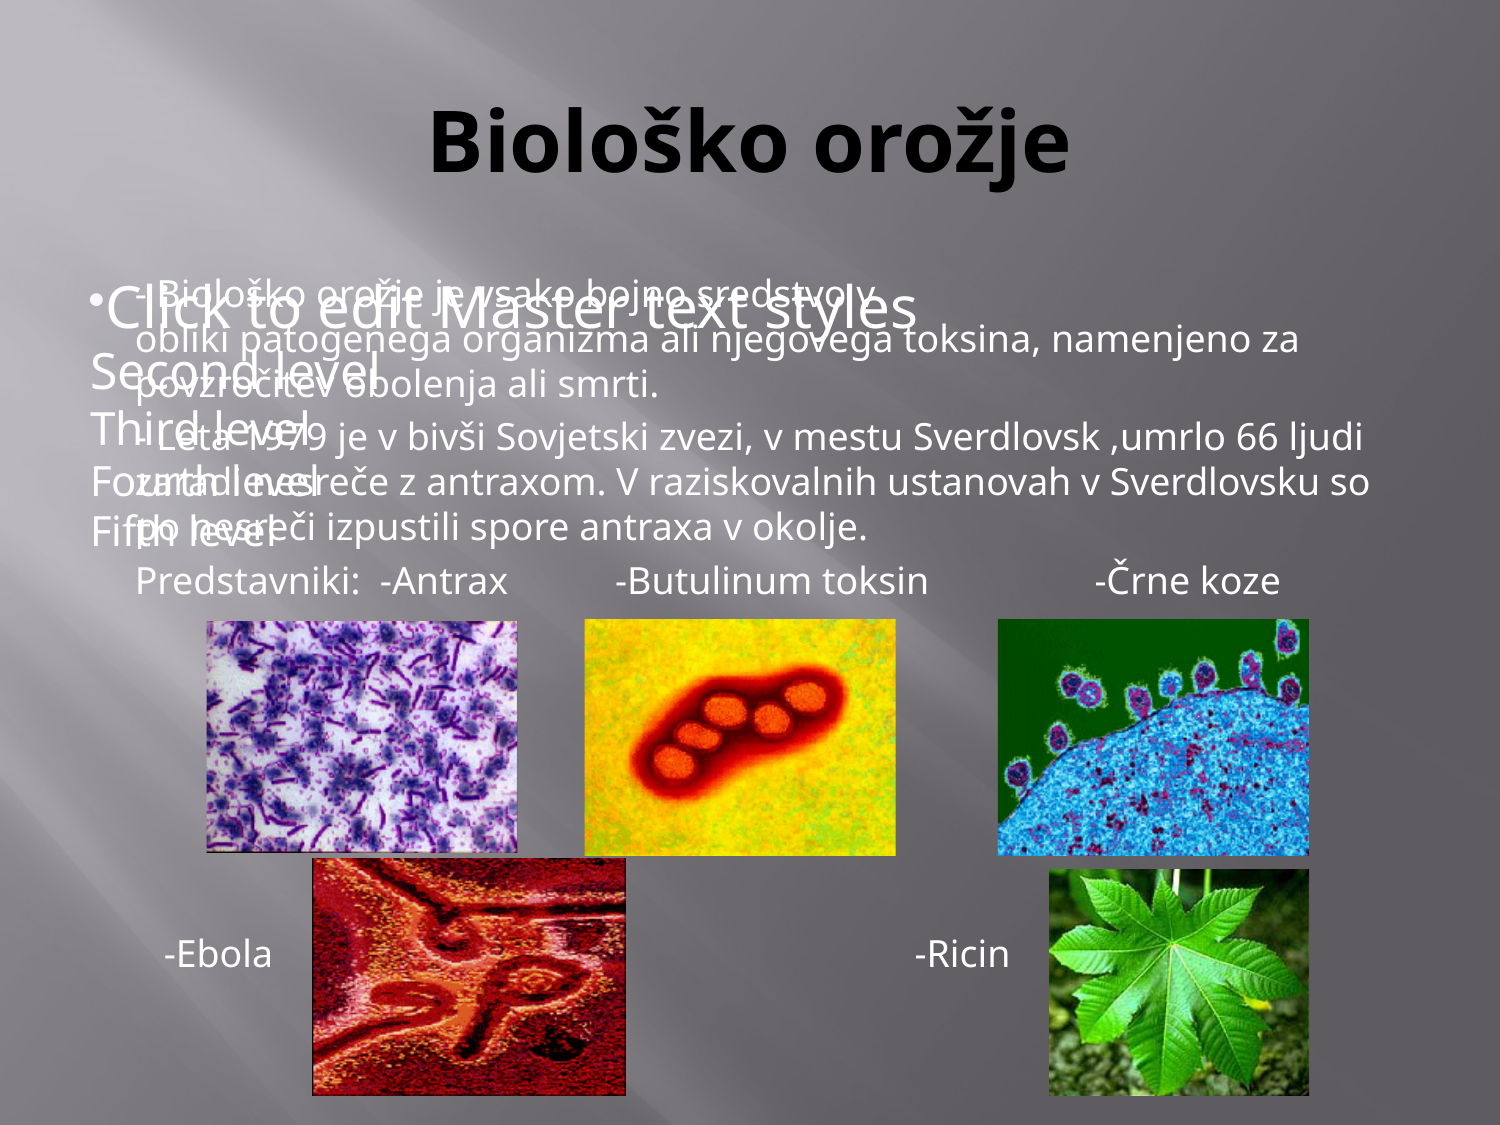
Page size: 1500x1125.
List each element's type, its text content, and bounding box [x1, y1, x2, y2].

text_box - Biološko orožje je vsako bojno sredstvo v obliki patogenega organizma ali njegovega toksina, namenjeno za povzročitev obolenja ali smrti. - Leta 1979 je v bivši Sovjetski zvezi, v mestu Sverdlovsk ,umrlo 66 ljudi zaradi nesreče z antraxom. V raziskovalnih ustanovah v Sverdlovsku so po nesreči izpustili spore antraxa v okolje. Predstavniki: -Antrax -Butulinum toksin -Črne koze -Ebola -Ricin [74, 262, 1425, 1106]
picture [0, 0, 1500, 1125]
title Biološko orožje [75, 45, 1425, 233]
